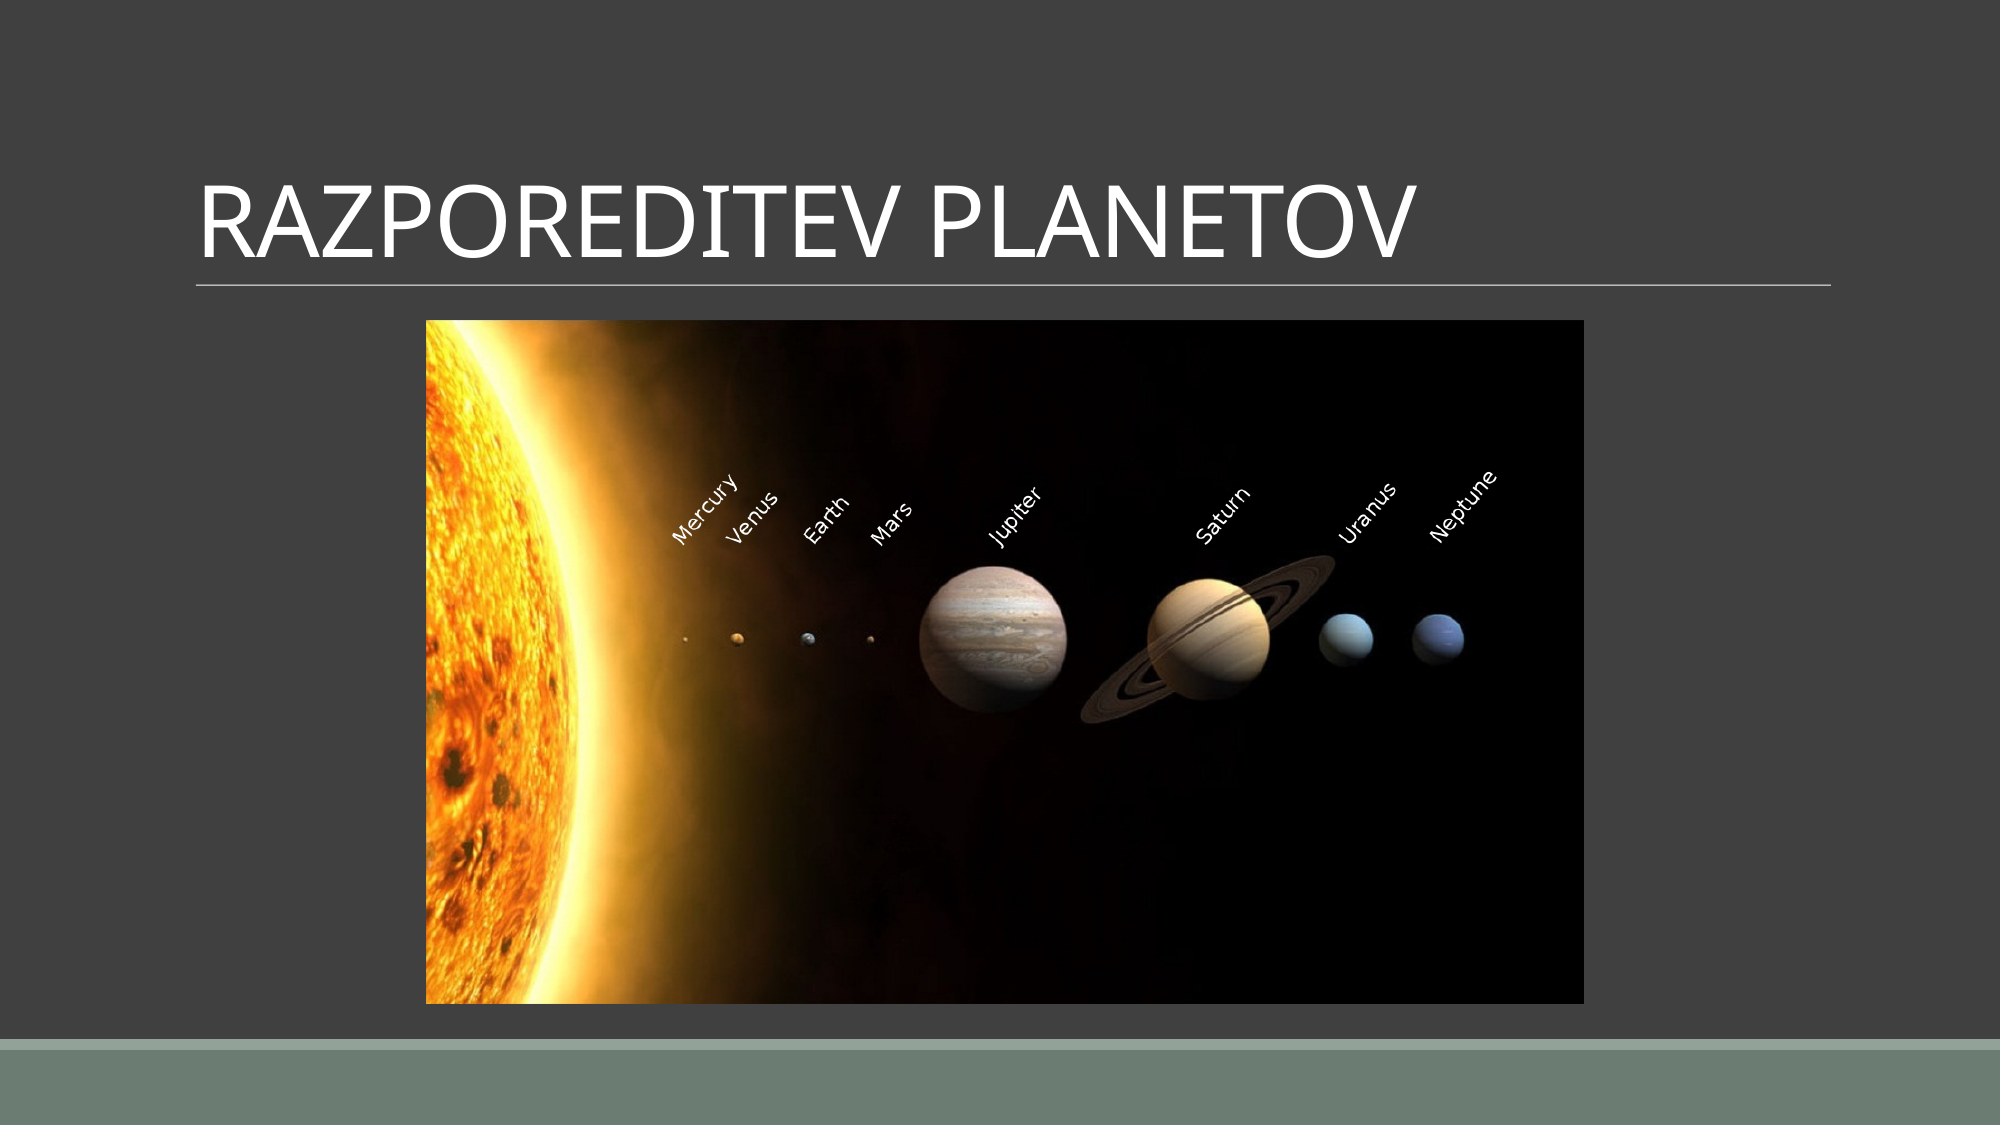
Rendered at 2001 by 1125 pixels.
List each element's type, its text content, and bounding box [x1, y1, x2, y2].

picture [426, 320, 1584, 1004]
title RAZPOREDITEV PLANETOV [180, 47, 1830, 285]
